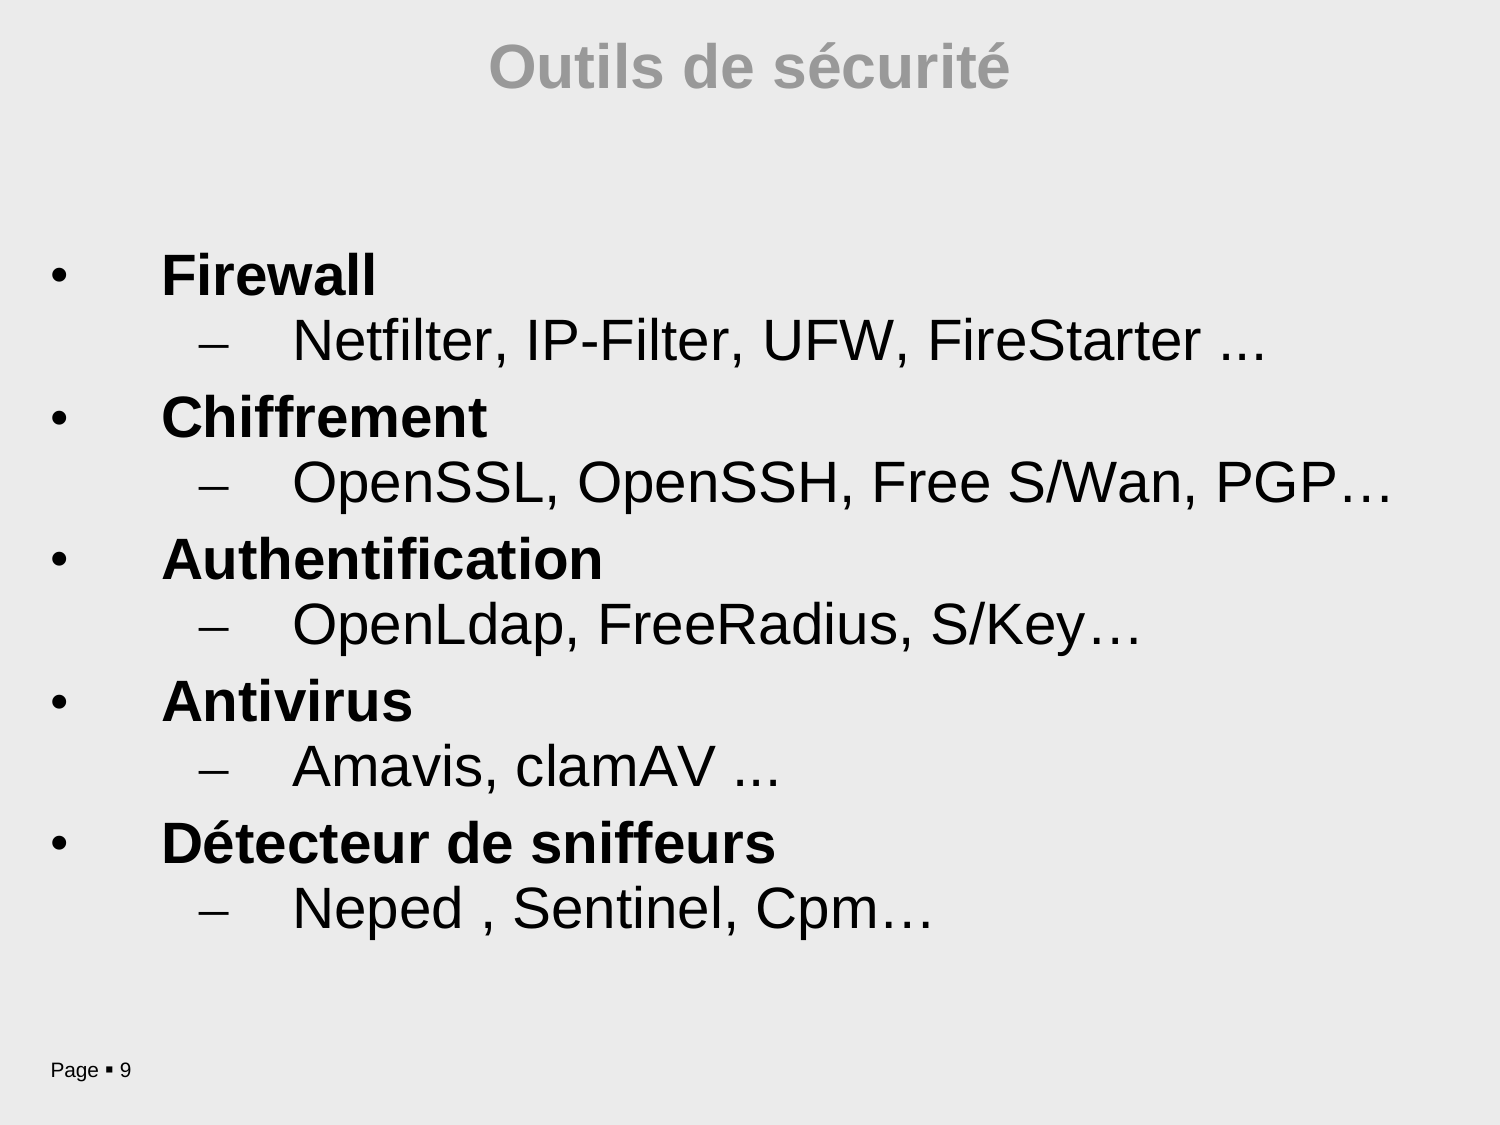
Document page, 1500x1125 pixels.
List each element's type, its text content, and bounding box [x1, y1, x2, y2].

list Firewall Netfilter, IP-Filter, UFW, FireStarter ... Chiffrement OpenSSL, OpenSSH, Free S/Wan, PGP… Authentification OpenLdap, FreeRadius, S/Key… Antivirus Amavis, clamAV ... Détecteur de sniffeurs Neped , Sentinel, Cpm… [48, 235, 1447, 1063]
title Outils de sécurité [51, 19, 1449, 118]
